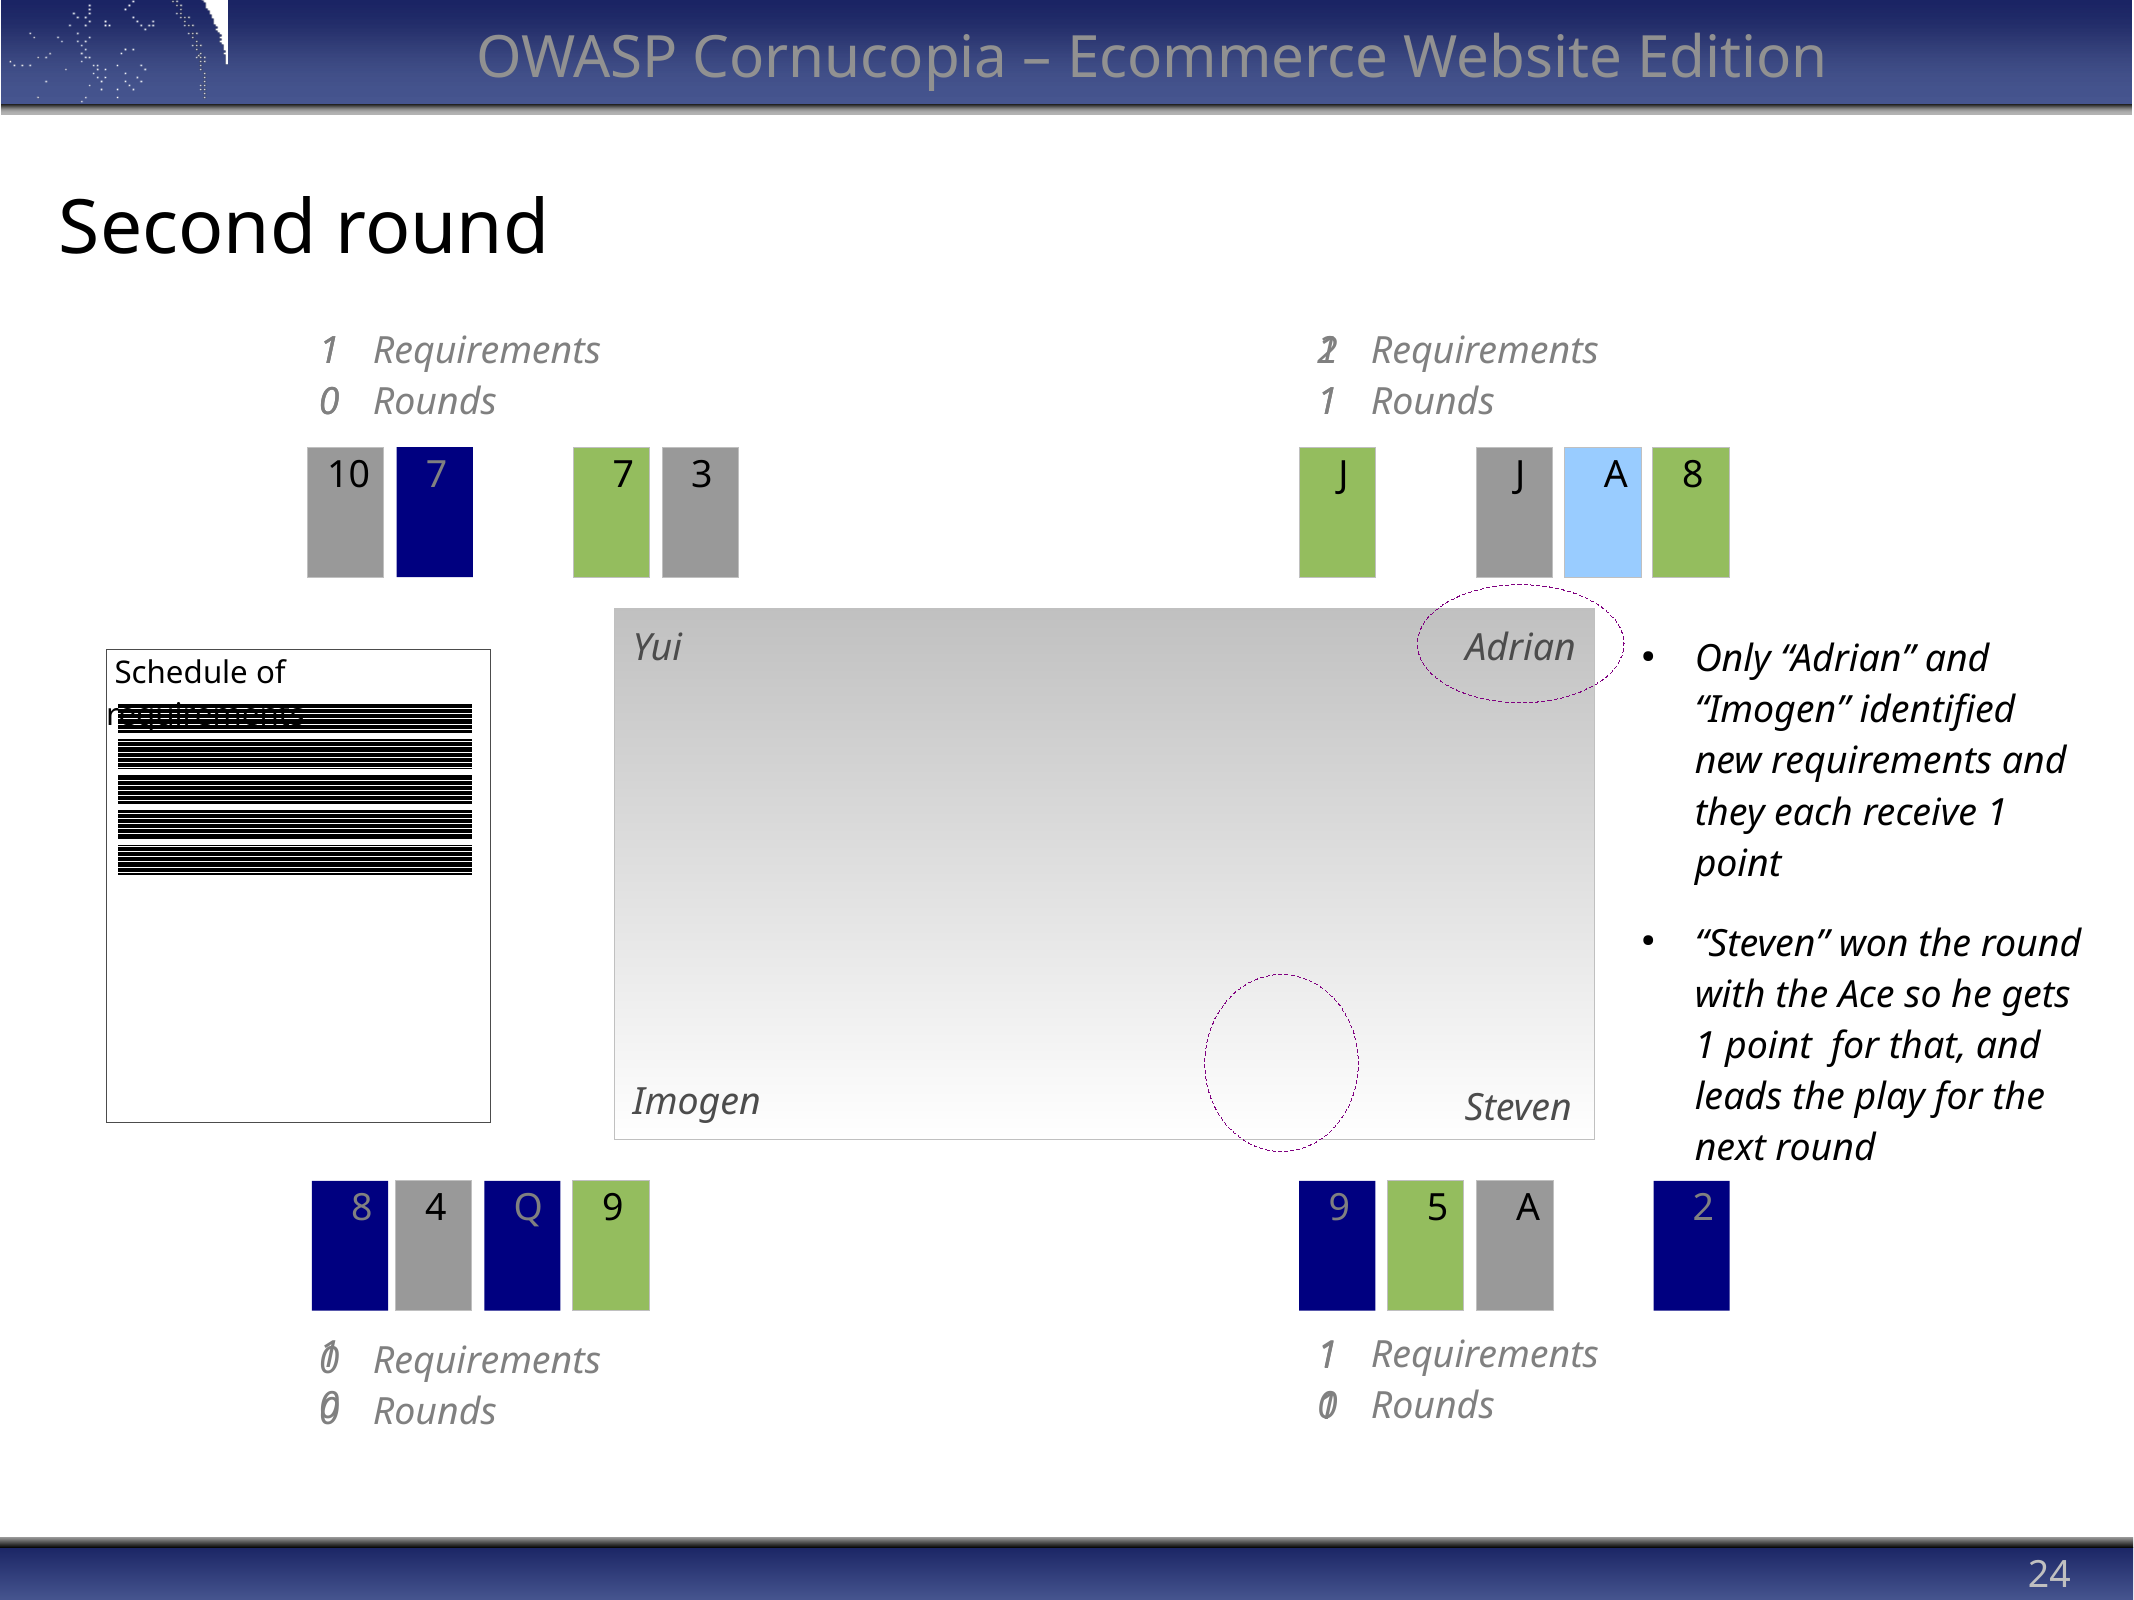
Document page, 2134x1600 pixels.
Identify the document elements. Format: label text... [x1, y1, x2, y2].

list A [1476, 1180, 1554, 1311]
list A [1564, 447, 1642, 578]
title Second round [58, 124, 2126, 325]
list 9 [572, 1180, 650, 1311]
list [614, 608, 1595, 1140]
list 7 [573, 447, 650, 578]
list 9 [1299, 1180, 1376, 1311]
list 1 1 [1316, 1328, 1388, 1419]
list Schedule of requirements [106, 649, 491, 1123]
list 7 [396, 447, 473, 578]
list [118, 738, 473, 768]
list [118, 809, 473, 839]
list 5 [1387, 1180, 1464, 1311]
list 1 0 [318, 323, 378, 414]
list Steven [1464, 1080, 1594, 1141]
list Requirements Rounds [1388, 1327, 1654, 1418]
list [118, 773, 473, 804]
list 10 [307, 447, 384, 578]
list J [1299, 447, 1376, 578]
list 8 [1652, 447, 1730, 578]
list [118, 844, 473, 875]
list Imogen [632, 1074, 798, 1135]
list Requirements Rounds [1376, 323, 1654, 414]
list 2 [1653, 1182, 1730, 1311]
list 8 [311, 1180, 389, 1311]
list 3 [662, 447, 739, 578]
list 0 0 [318, 1418, 378, 1424]
list [118, 702, 473, 733]
list Requirements Rounds [378, 1333, 656, 1424]
list 2 1 [1316, 323, 1376, 414]
list Yui [632, 620, 739, 681]
list 1 0 [318, 1327, 378, 1418]
list Adrian [1465, 620, 1666, 681]
list J [1476, 447, 1553, 578]
list 4 [395, 1180, 472, 1311]
list Requirements Rounds [378, 323, 656, 414]
list Q [484, 1180, 561, 1311]
list Only “Adrian” and “Imogen” identified new requirements and they each receive 1 point “Steven” won the round with the Ace so he gets 1 point for that, and leads the play for the next round [1624, 631, 2093, 1182]
